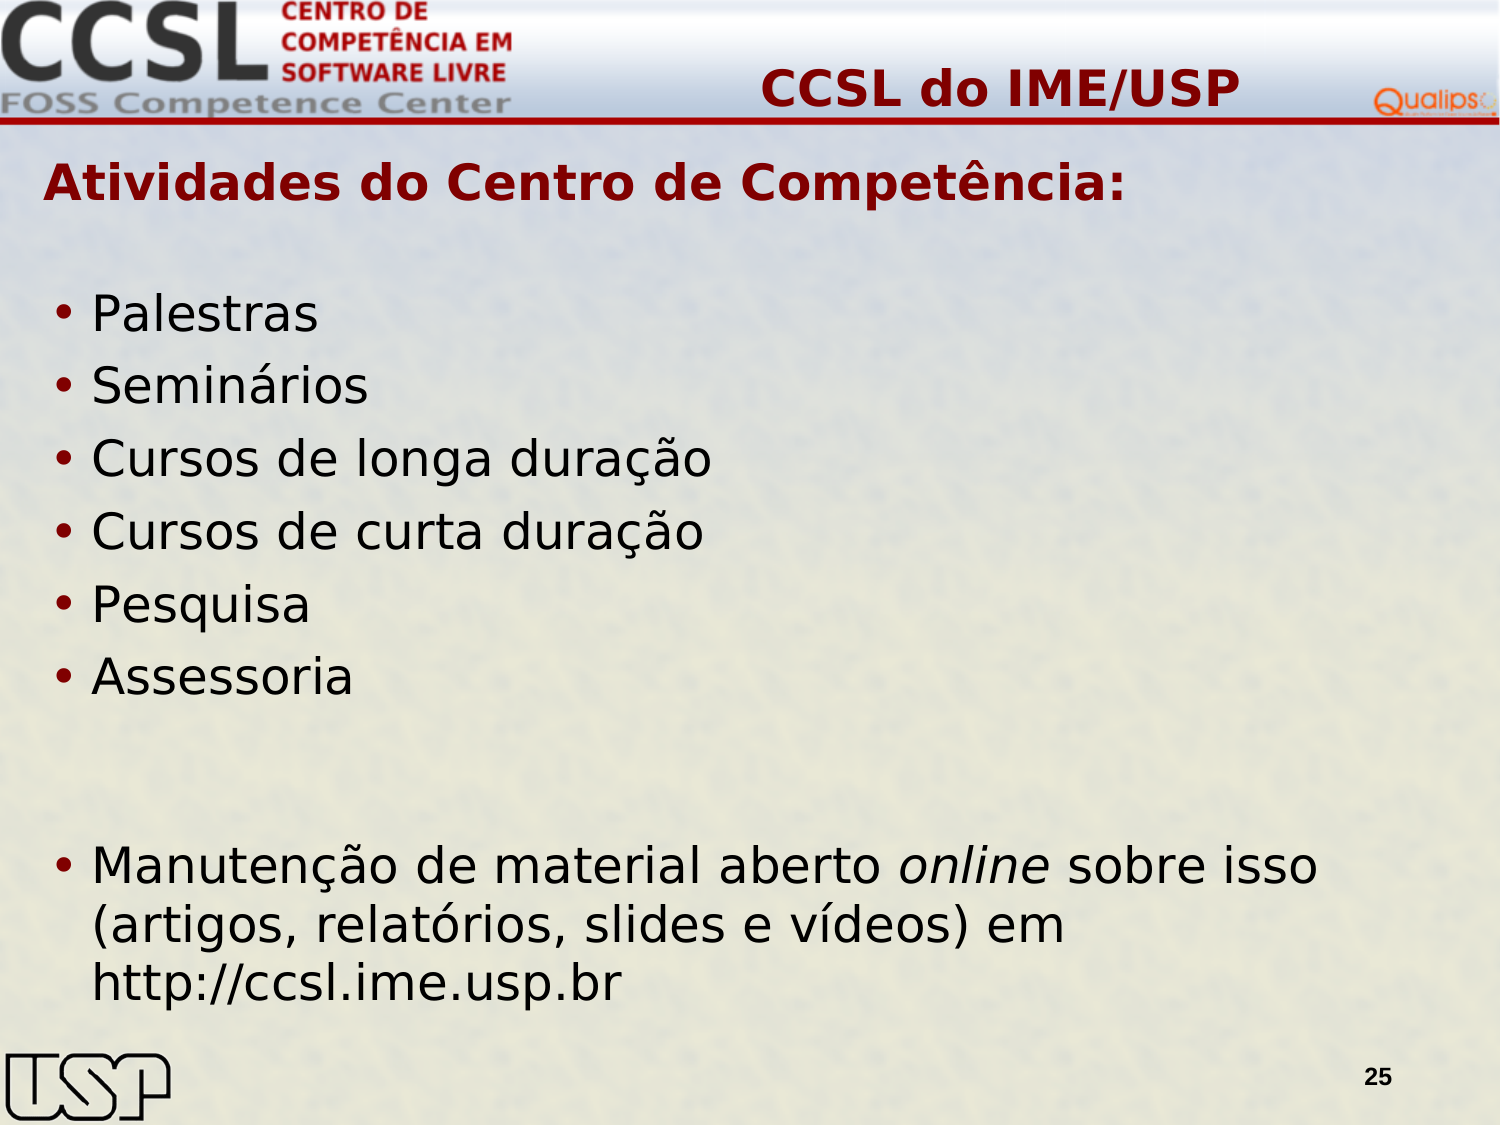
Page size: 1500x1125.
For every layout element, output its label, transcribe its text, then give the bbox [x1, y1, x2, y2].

list Atividades do Centro de Competência: Palestras Seminários Cursos de longa duração Cursos de curta duração Pesquisa Assessoria Manutenção de material aberto online sobre isso (artigos, relatórios, slides e vídeos) em http://ccsl.ime.usp.br [8, 153, 1477, 1084]
picture [0, 0, 1500, 1125]
title CCSL do IME/USP [501, 7, 1500, 170]
